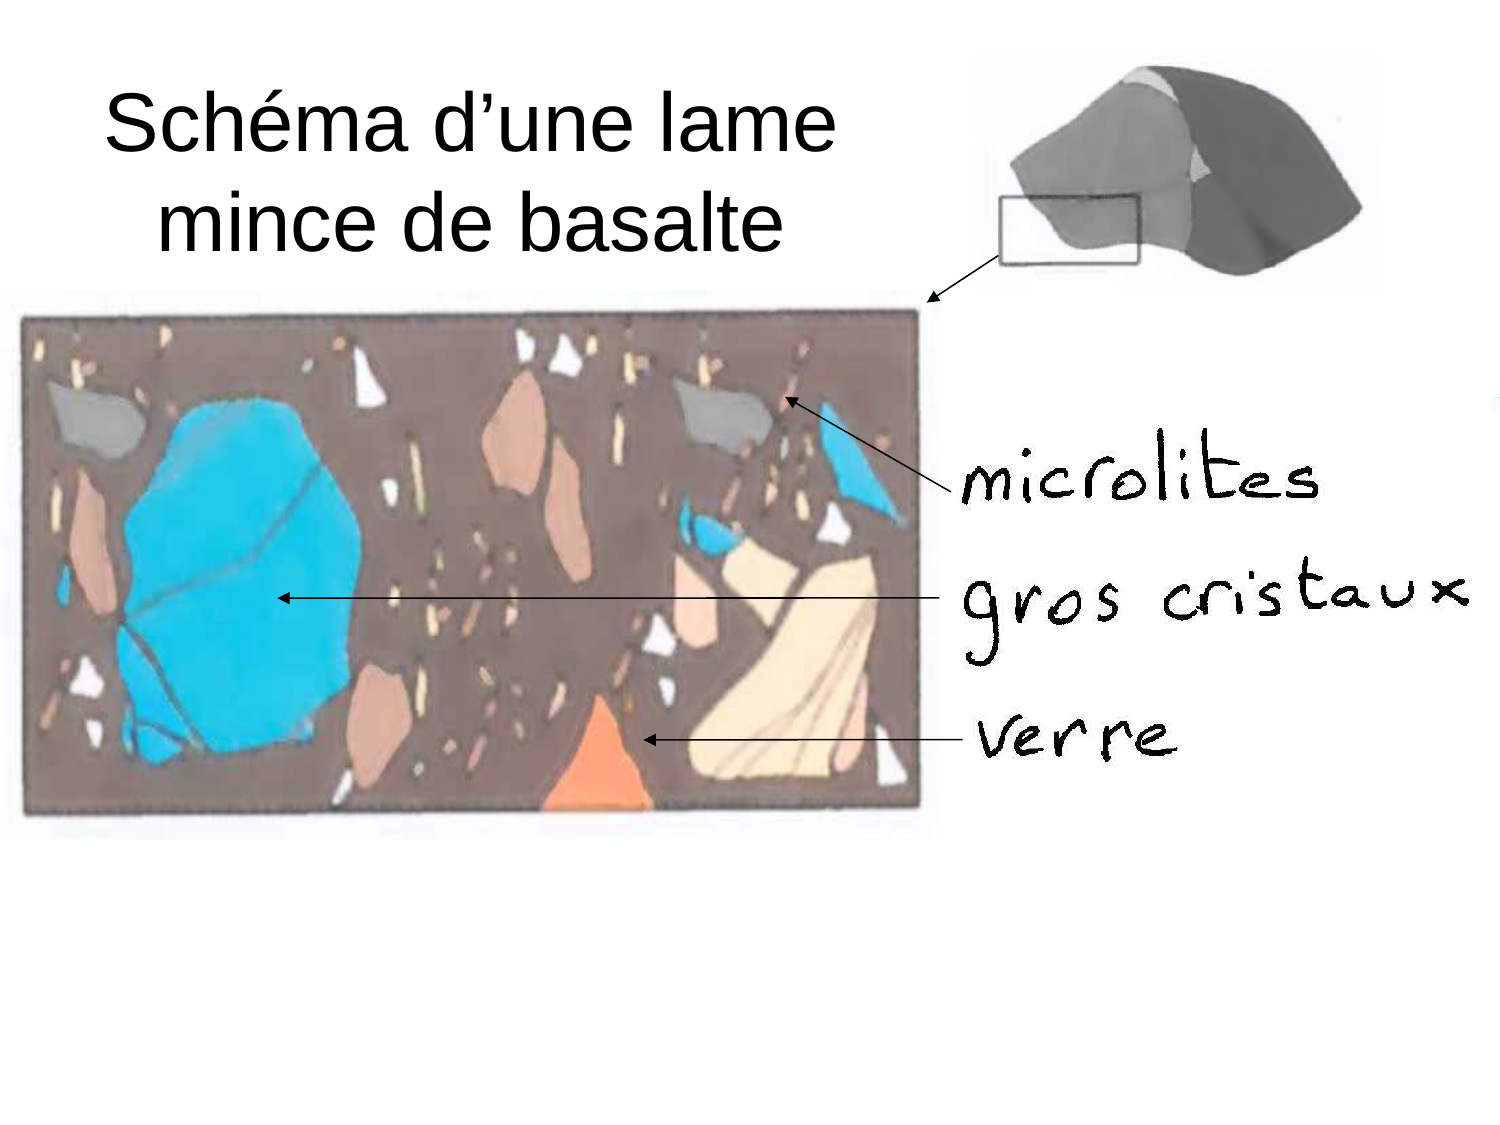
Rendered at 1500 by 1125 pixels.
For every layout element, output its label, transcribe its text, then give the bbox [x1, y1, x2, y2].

picture [948, 397, 1500, 799]
title Schéma d’une lame mince de basalte [75, 45, 869, 291]
picture [974, 54, 1379, 292]
picture [0, 290, 940, 840]
